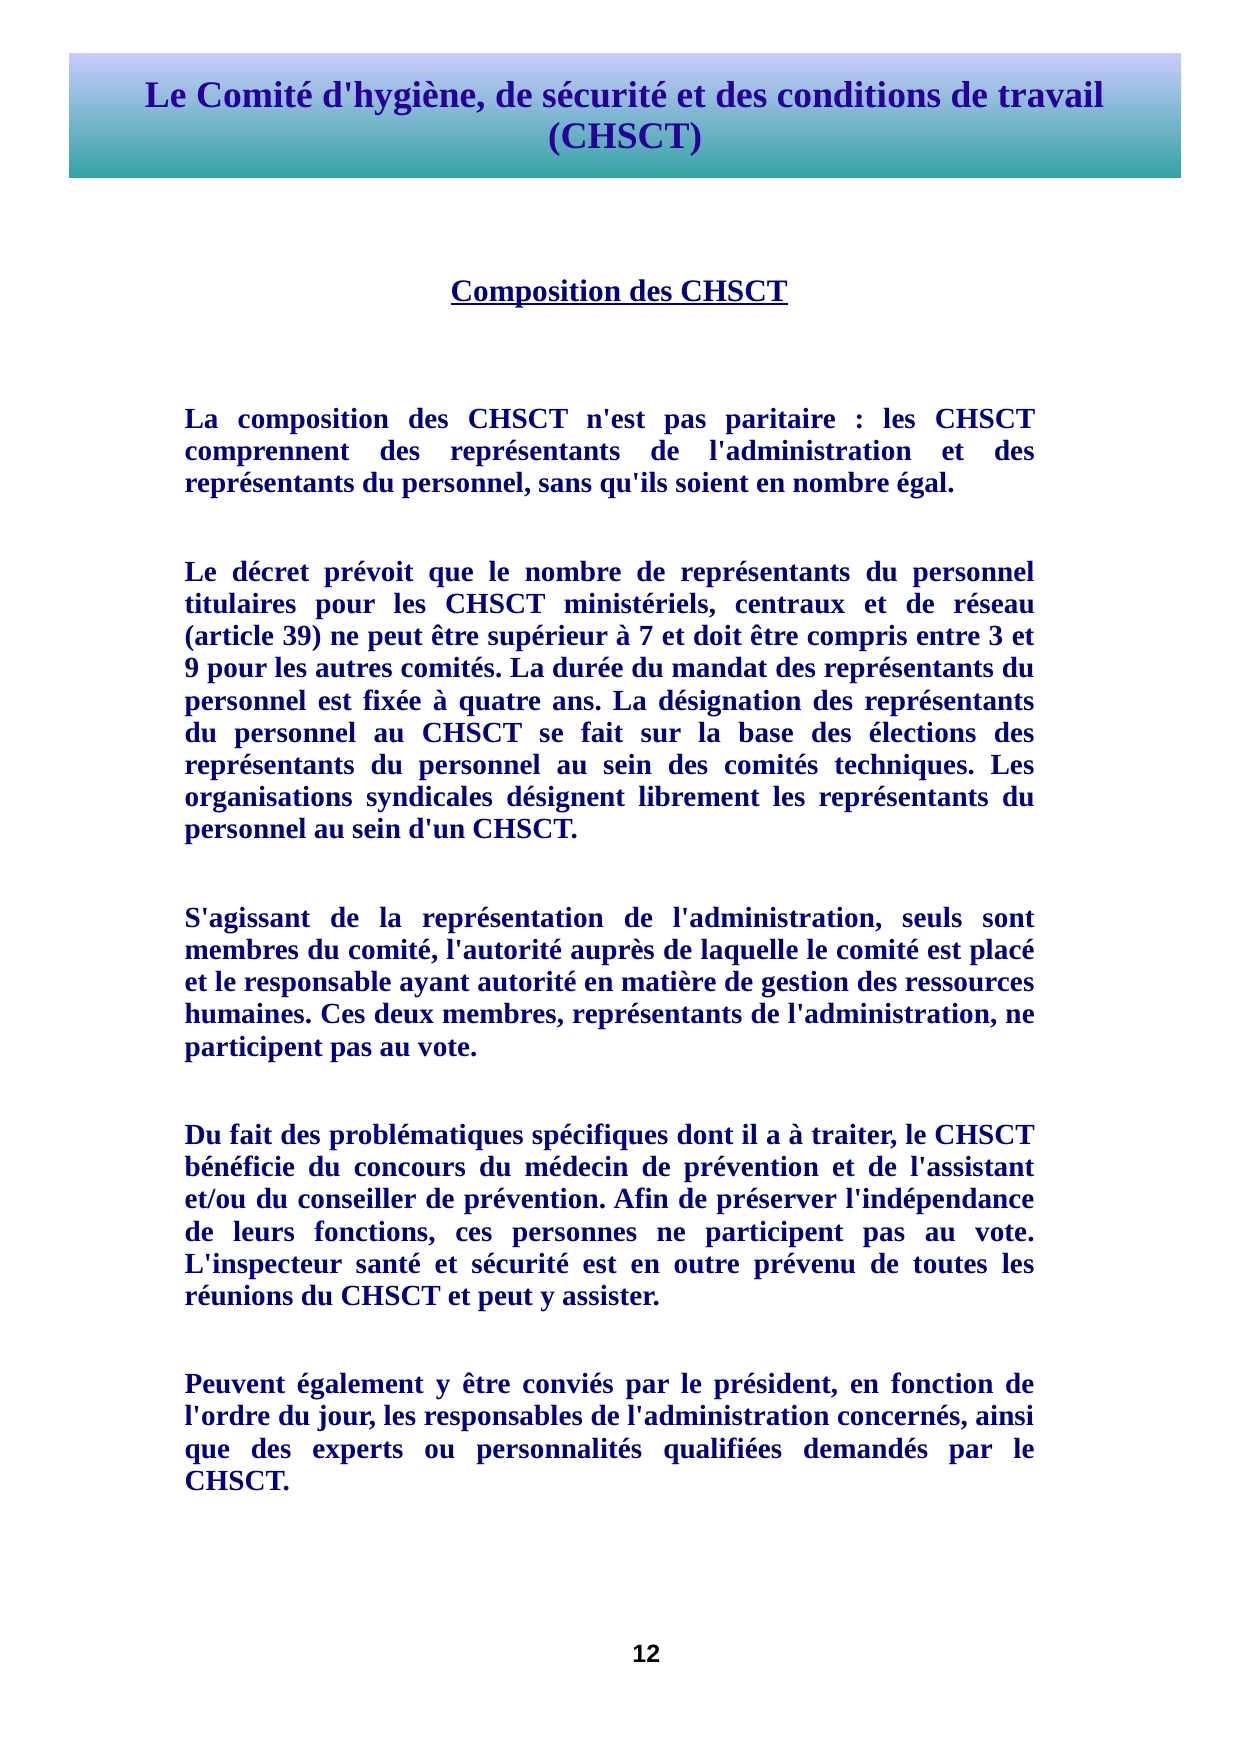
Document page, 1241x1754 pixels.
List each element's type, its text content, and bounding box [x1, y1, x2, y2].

text_box 12 [617, 1632, 681, 1677]
list Composition des CHSCT La composition des CHSCT n'est pas paritaire : les CHSCT comprennent des représentants de l'administration et des représentants du personnel, sans qu'ils soient en nombre égal. Le décret prévoit que le nombre de représentants du personnel titulaires pour les CHSCT ministériels, centraux et de réseau (article 39) ne peut être supérieur à 7 et doit être compris entre 3 et 9 pour les autres comités. La durée du mandat des représentants du personnel est fixée à quatre ans. La désignation des représentants du personnel au CHSCT se fait sur la base des élections des représentants du personnel au sein des comités techniques. Les organisations syndicales désignent librement les représentants du personnel au sein d'un CHSCT. S'agissant de la représentation de l'administration, seuls sont membres du comité, l'autorité auprès de laquelle le comité est placé et le responsable ayant autorité en matière de gestion des ressources humaines. Ces deux membres, représentants de l'administration, ne participent pas au vote. Du fait des problématiques spécifiques dont il a à traiter, le CHSCT bénéficie du concours du médecin de prévention et de l'assistant et/ou du conseiller de prévention. Afin de préserver l'indépendance de leurs fonctions, ces personnes ne participent pas au vote. L'inspecteur santé et sécurité est en outre prévenu de toutes les réunions du CHSCT et peut y assister. Peuvent également y être conviés par le président, en fonction de l'ordre du jour, les responsables de l'administration concernés, ainsi que des experts ou personnalités qualifiées demandés par le CHSCT. [184, 206, 1036, 1575]
picture [59, 59, 1182, 1695]
title Le Comité d'hygiène, de sécurité et des conditions de travail (CHSCT) [69, 53, 1182, 178]
